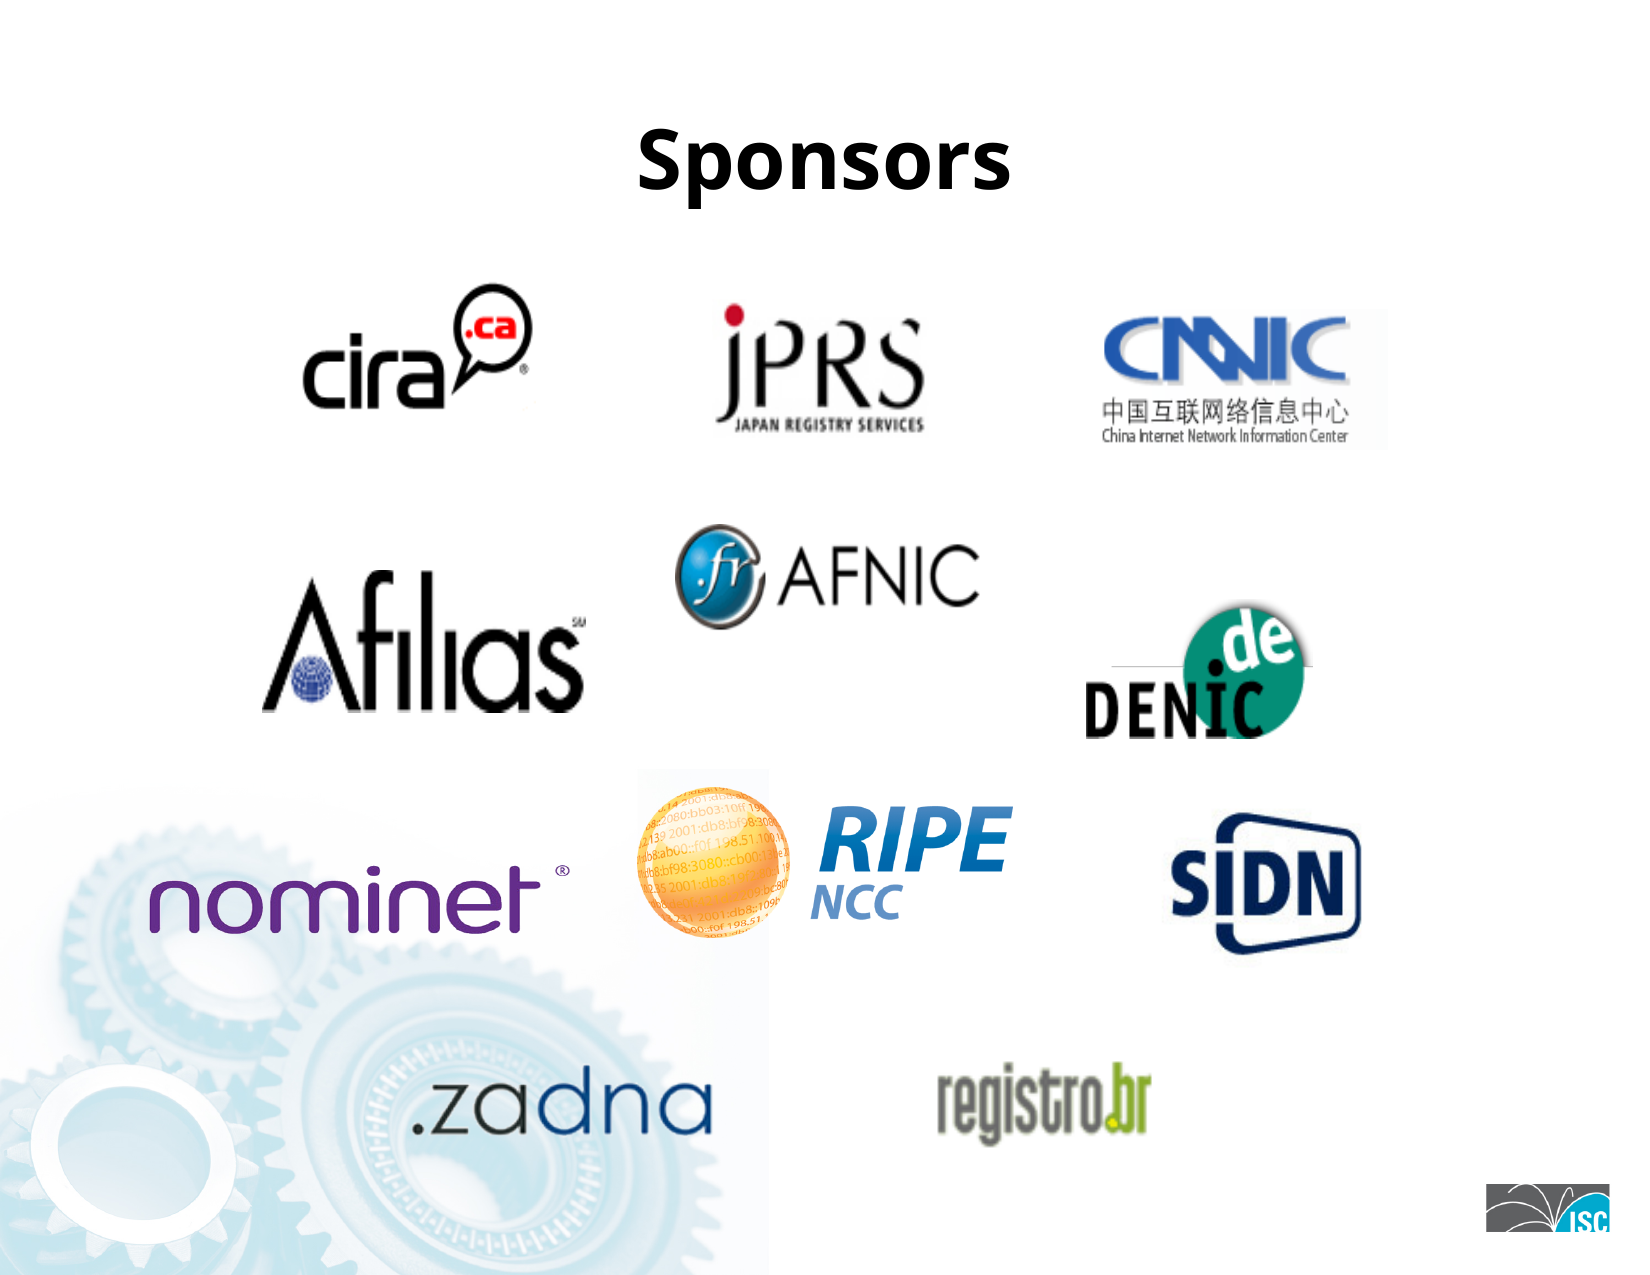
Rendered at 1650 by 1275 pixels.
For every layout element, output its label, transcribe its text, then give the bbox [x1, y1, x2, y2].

title Sponsors [82, 43, 1568, 271]
picture [0, 0, 1650, 1275]
